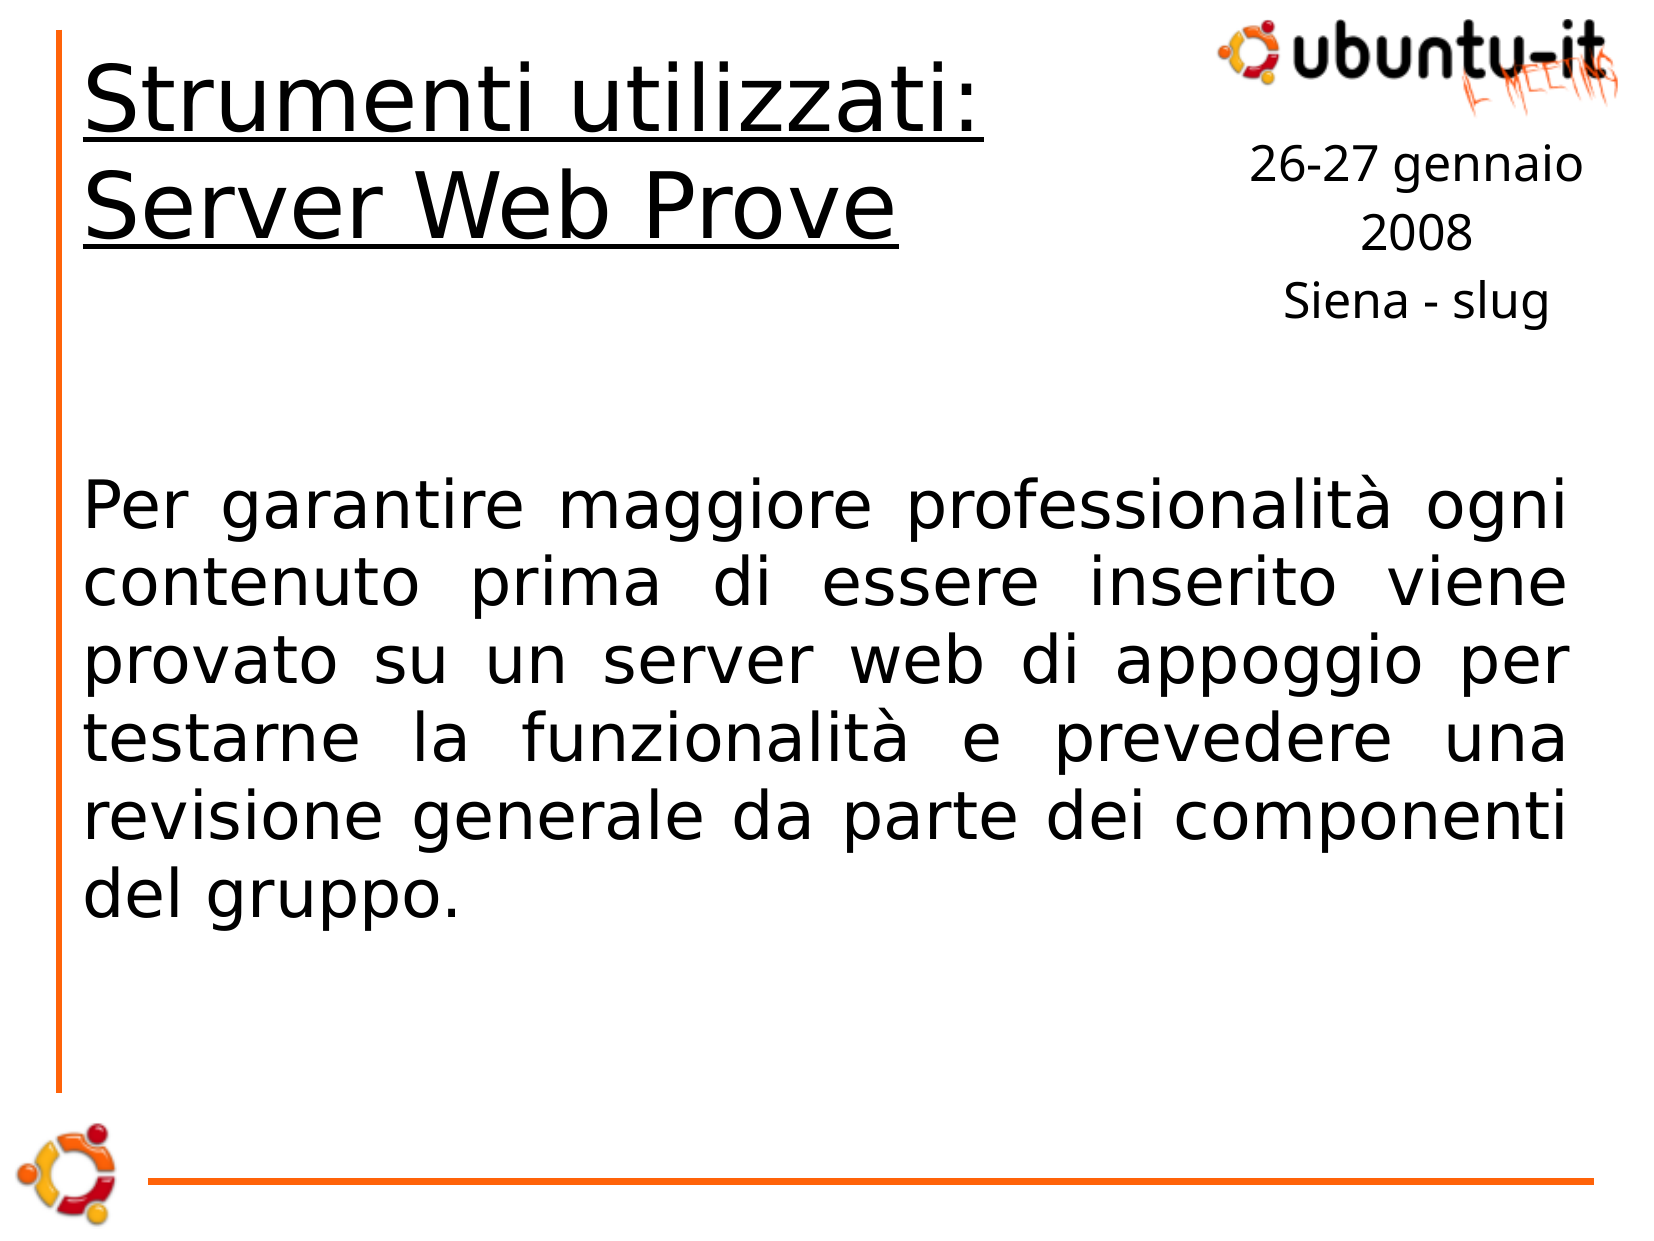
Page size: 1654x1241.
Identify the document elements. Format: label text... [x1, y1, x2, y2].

subtitle Per garantire maggiore professionalità ogni contenuto prima di essere inserito viene provato su un server web di appoggio per testarne la funzionalità e prevedere una revisione generale da parte dei componenti del gruppo. [82, 297, 1571, 1102]
picture [14, 1122, 119, 1229]
picture [1210, 19, 1628, 119]
title Strumenti utilizzati: Server Web Prove [82, 45, 1571, 261]
